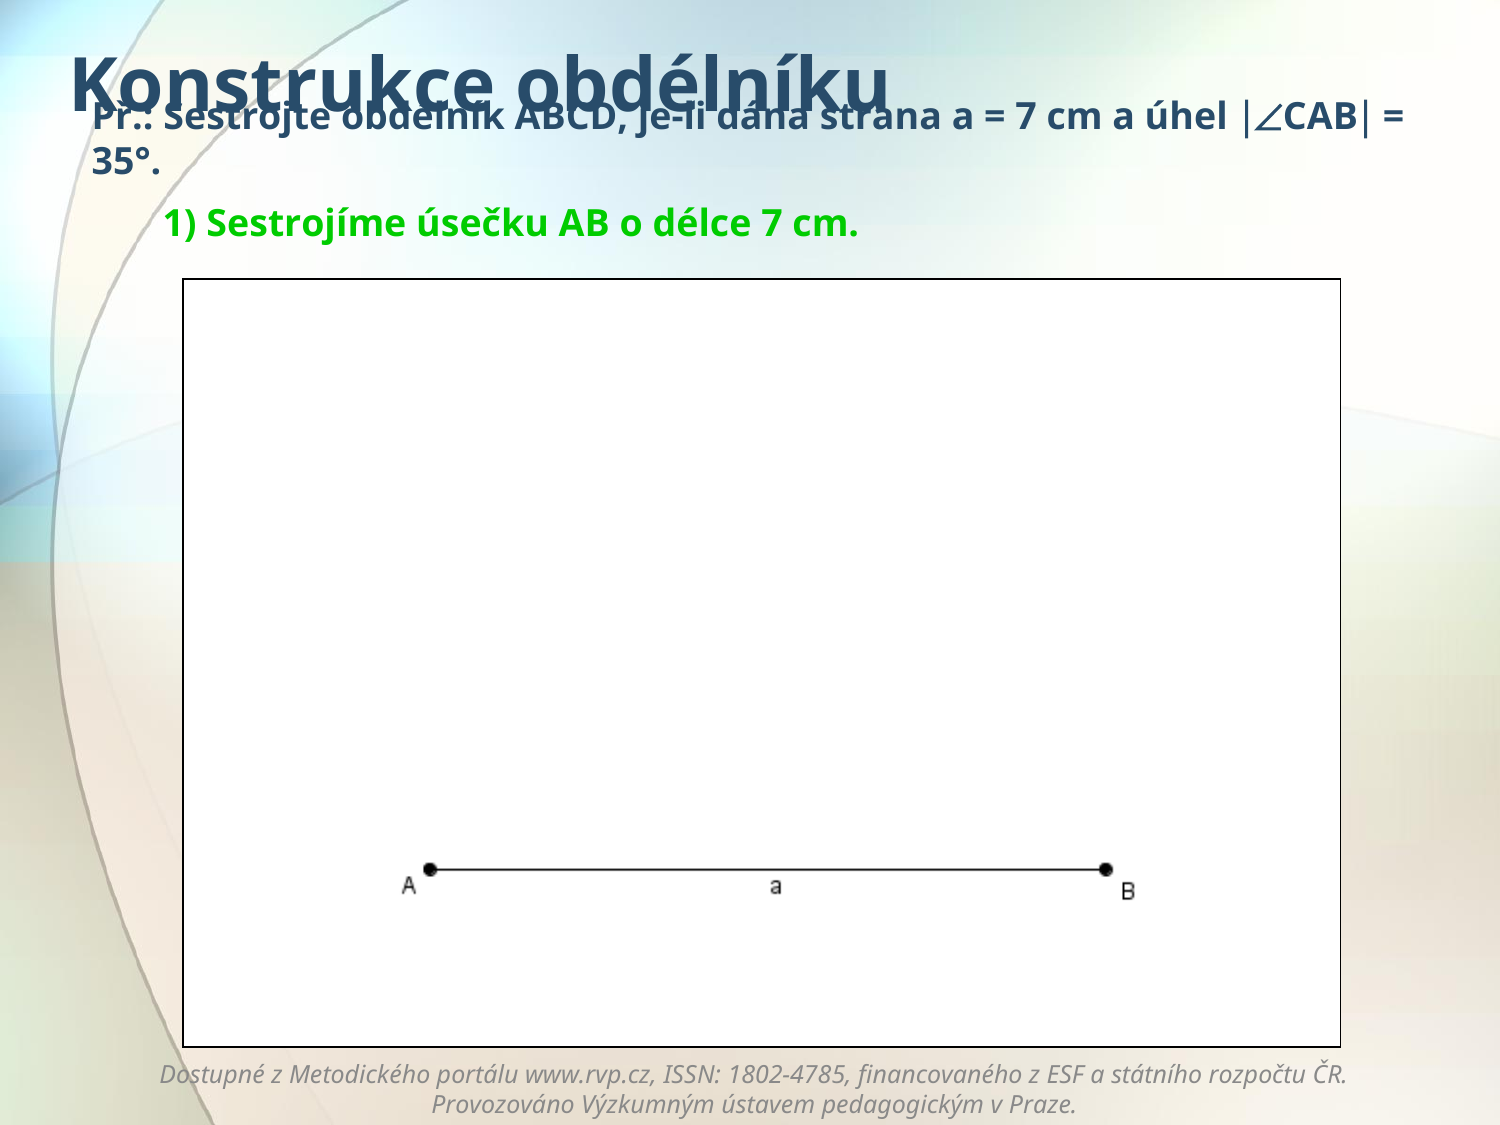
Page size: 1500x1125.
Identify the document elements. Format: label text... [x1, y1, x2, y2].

picture [0, 0, 1500, 1125]
text_box [183, 278, 1341, 1047]
text_box 1) Sestrojíme úsečku AB o délce 7 cm. [147, 172, 1455, 267]
text_box Př.: Sestrojte obdélník ABCD, je-li dána strana a = 7 cm a úhel CAB = 35°. [76, 90, 1459, 185]
title Konstrukce obdélníku [53, 38, 1388, 142]
